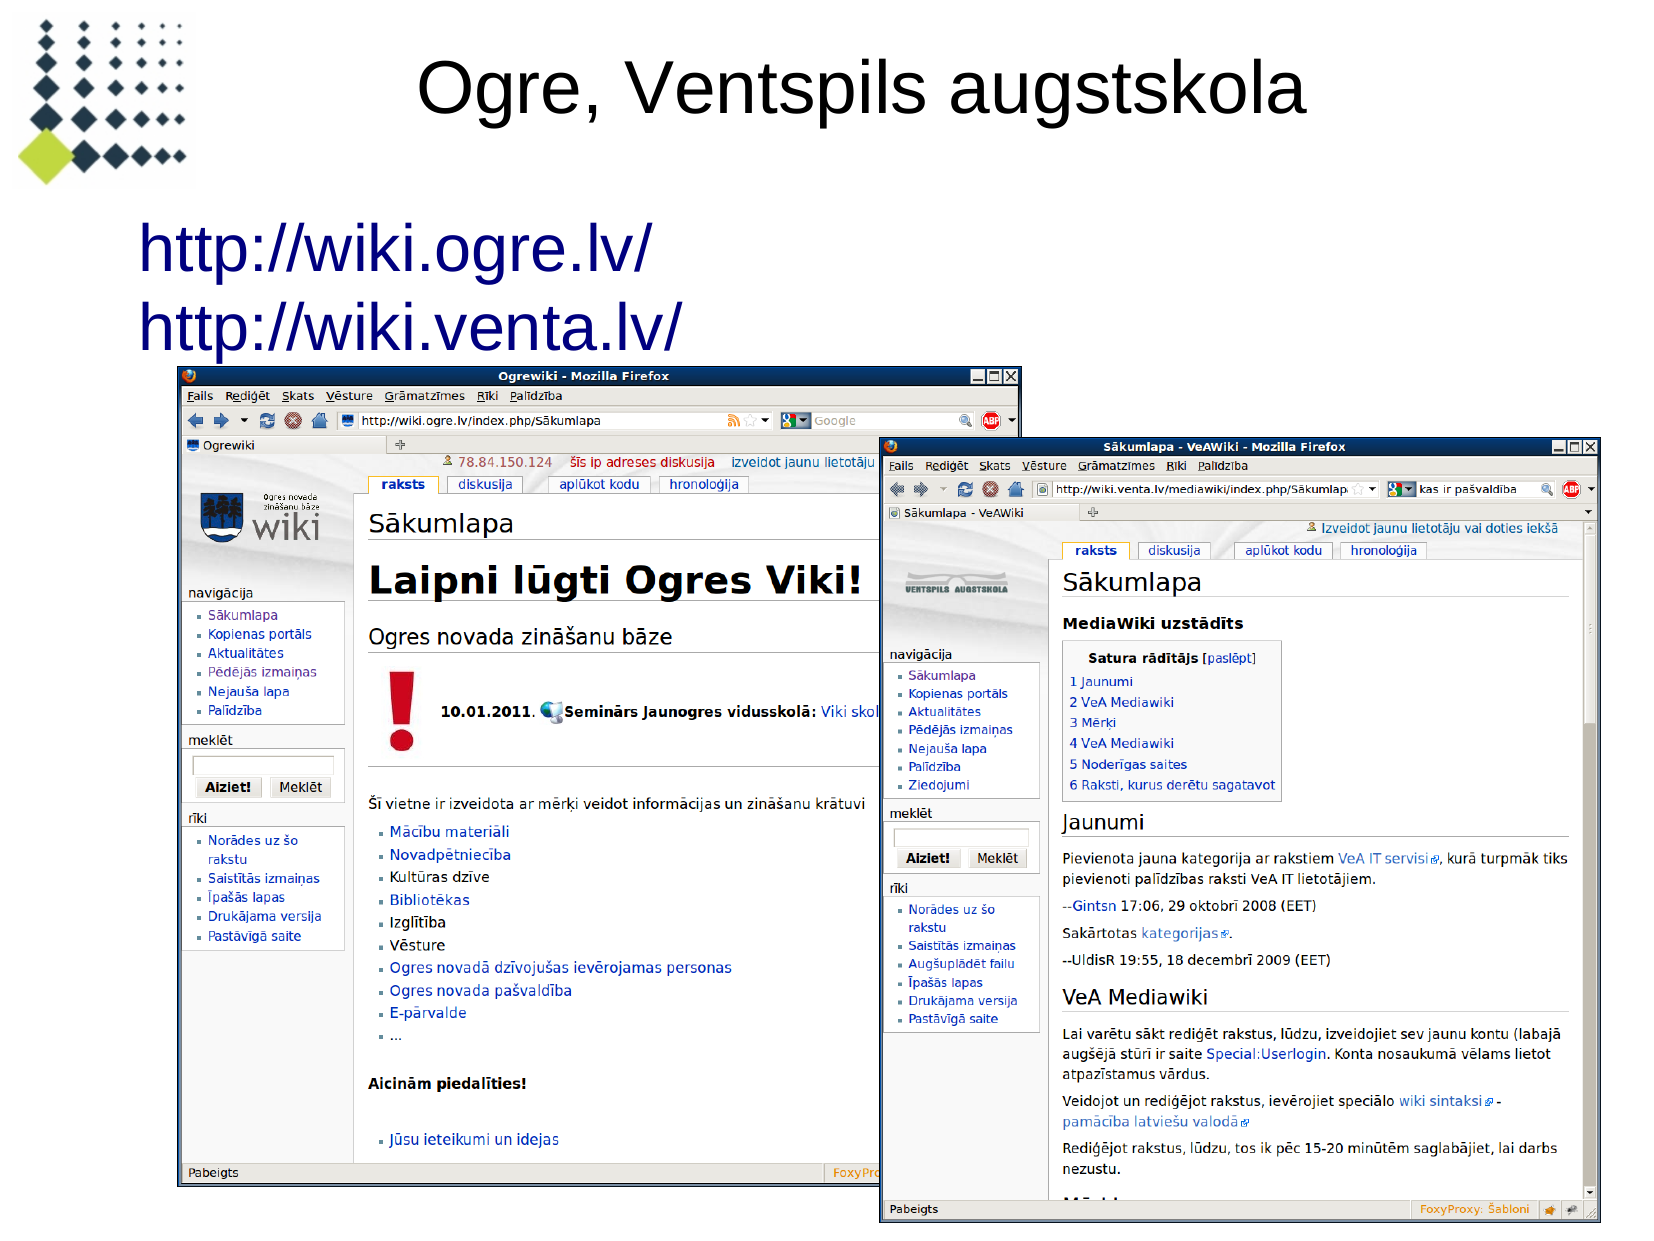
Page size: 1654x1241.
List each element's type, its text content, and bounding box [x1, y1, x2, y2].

picture [12, 12, 196, 189]
picture [177, 366, 1601, 1223]
list http://wiki.ogre.lv/ http://wiki.venta.lv/ [82, 212, 1569, 1084]
title Ogre, Ventspils augstskola [153, 48, 1571, 133]
